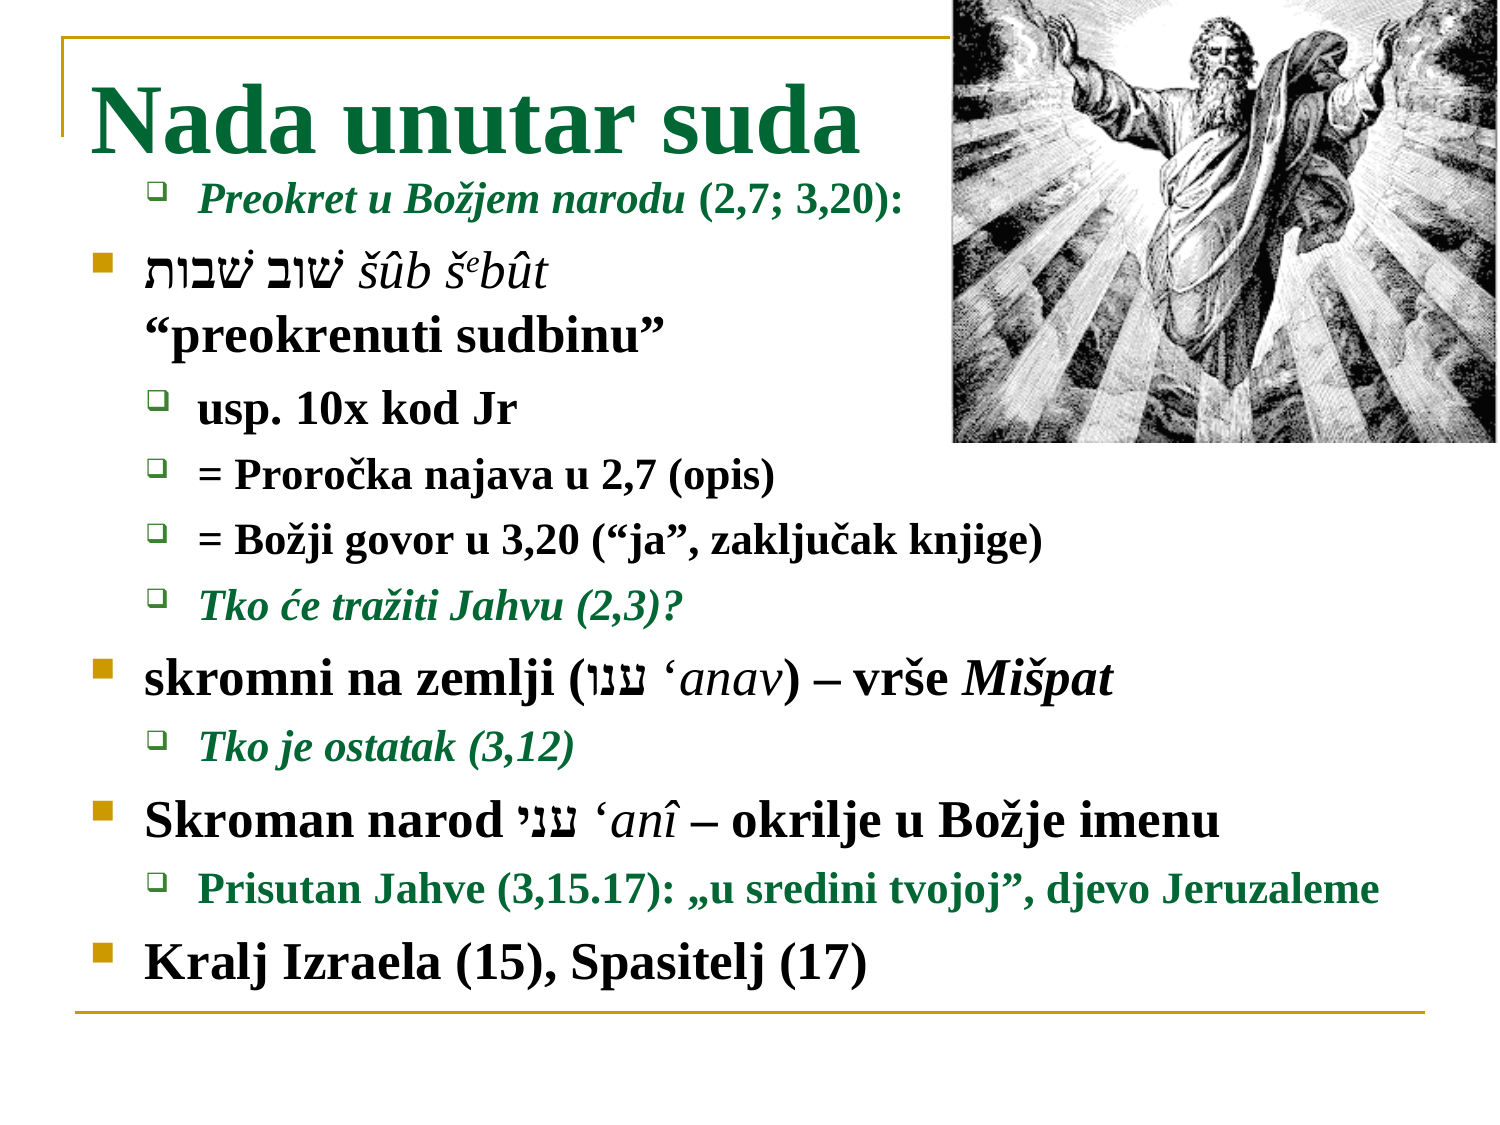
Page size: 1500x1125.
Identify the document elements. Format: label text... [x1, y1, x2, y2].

list Preokret u Božjem narodu (2,7; 3,20): שׁוב שׁבות šûb šebût “preokrenuti sudbinu” usp. 10x kod Jr = Proročka najava u 2,7 (opis) = Božji govor u 3,20 (“ja”, zaključak knjige) Tko će tražiti Jahvu (2,3)? skromni na zemlji (ענו ‘anav) – vrše Mišpat Tko je ostatak (3,12) Skroman narod עני ‘anî – okrilje u Božje imenu Prisutan Jahve (3,15.17): „u sredini tvojoj”, djevo Jeruzaleme Kralj Izraela (15), Spasitelj (17) [75, 160, 1426, 1005]
title Nada unutar suda [75, 45, 950, 160]
picture [950, 0, 1500, 443]
